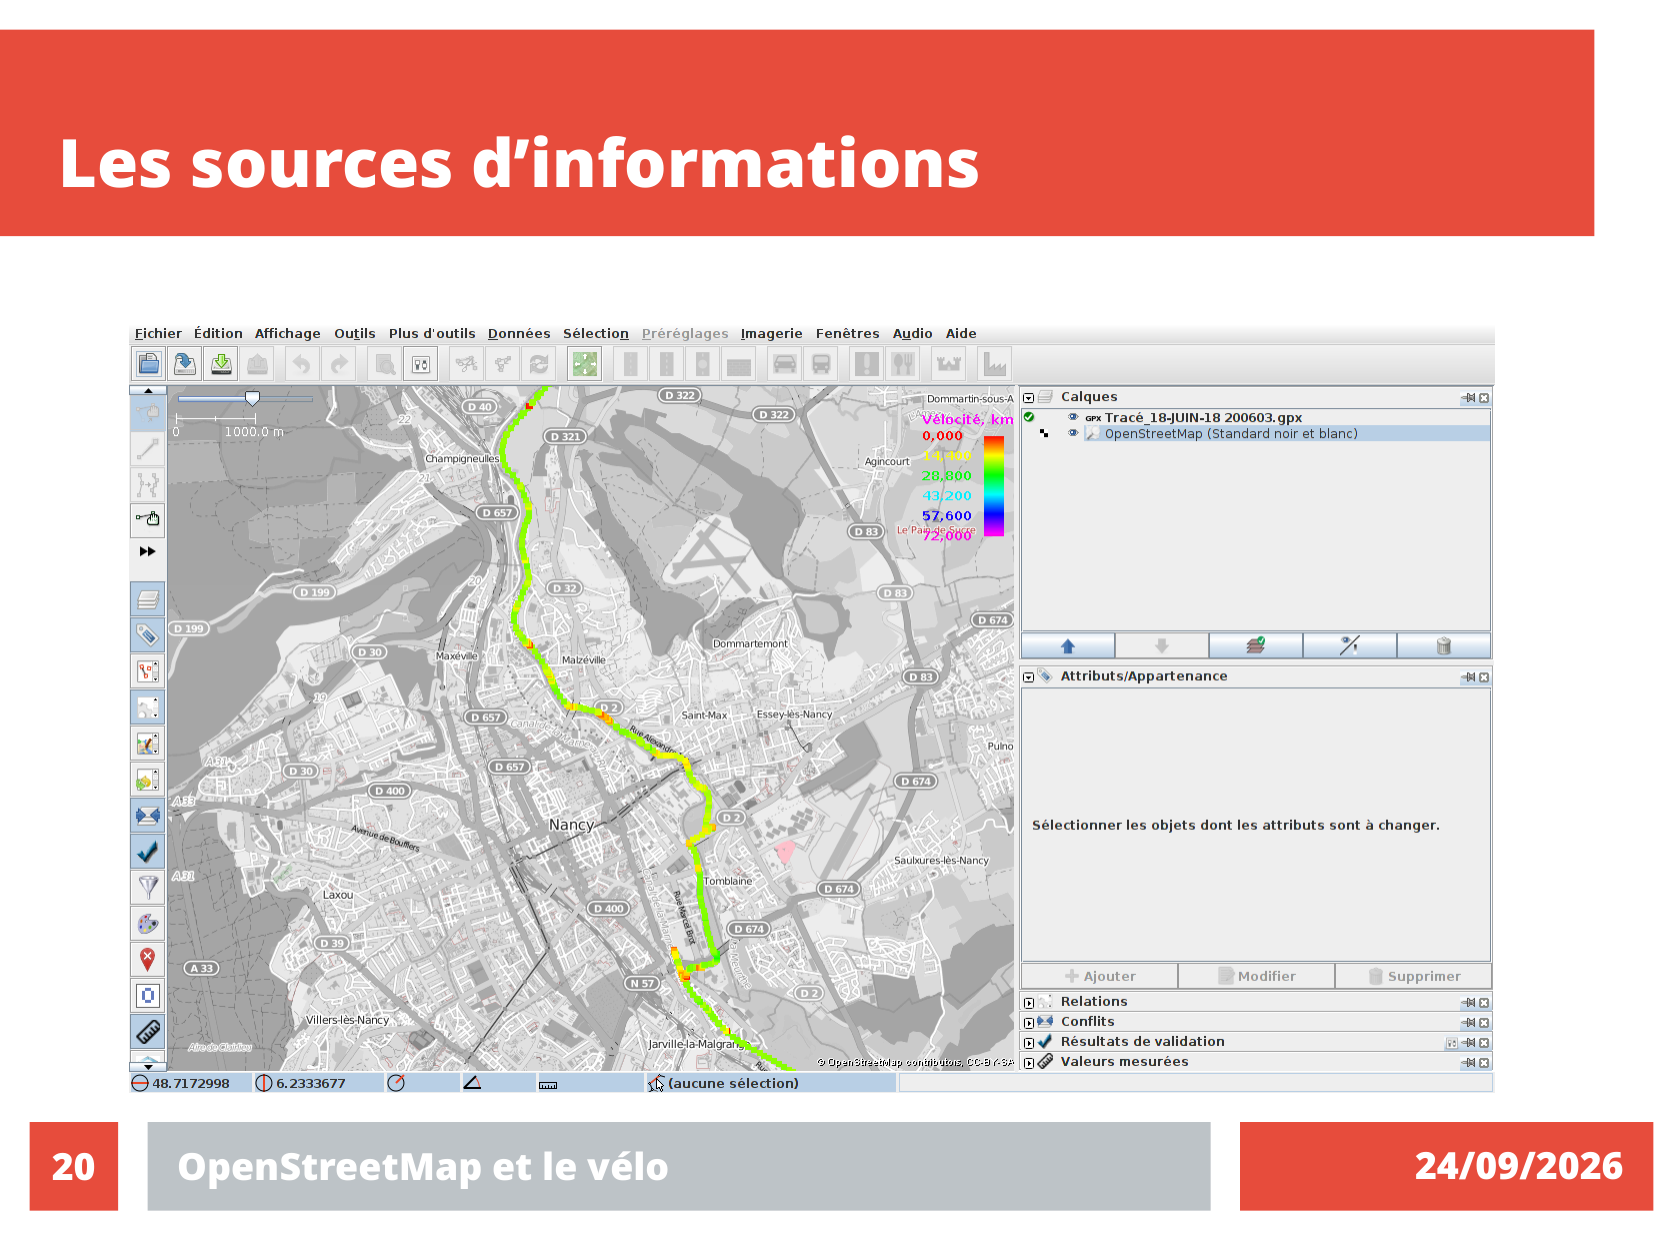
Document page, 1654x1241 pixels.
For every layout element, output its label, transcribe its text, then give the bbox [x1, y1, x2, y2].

title Les sources d’informations [59, 59, 1595, 207]
picture [129, 324, 1495, 1093]
